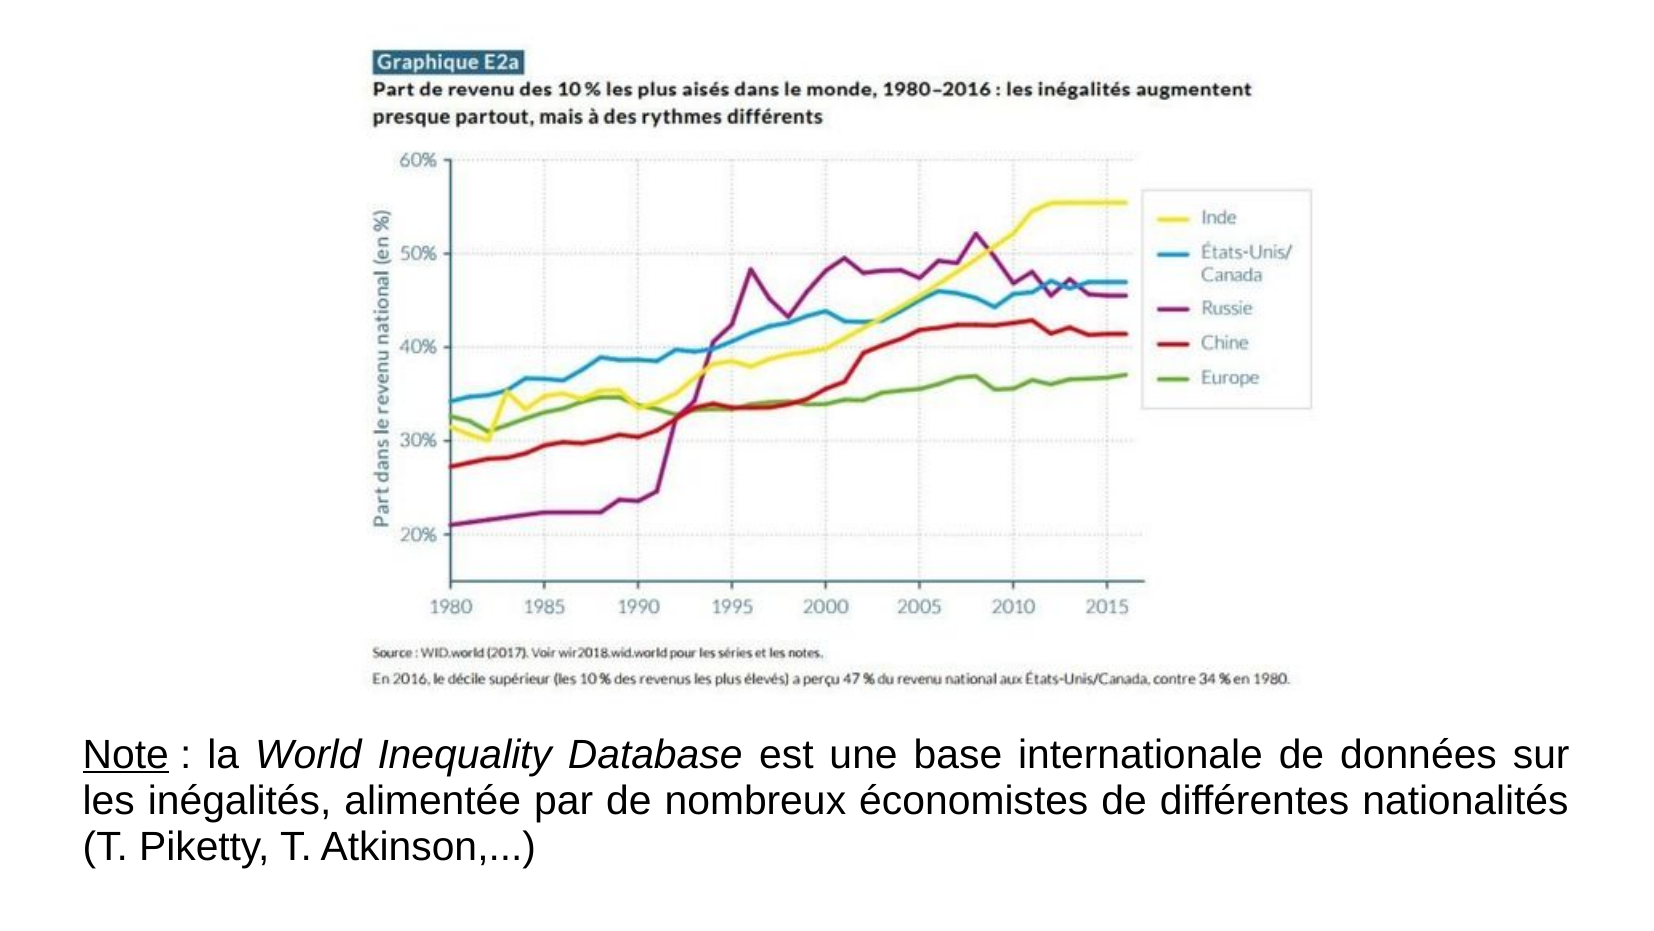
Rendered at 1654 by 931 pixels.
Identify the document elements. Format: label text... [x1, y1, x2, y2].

list Note : la World Inequality Database est une base internationale de données sur les inégalités, alimentée par de nombreux économistes de différentes nationalités (T. Piketty, T. Atkinson,...) [82, 59, 1571, 875]
picture [341, 23, 1351, 721]
